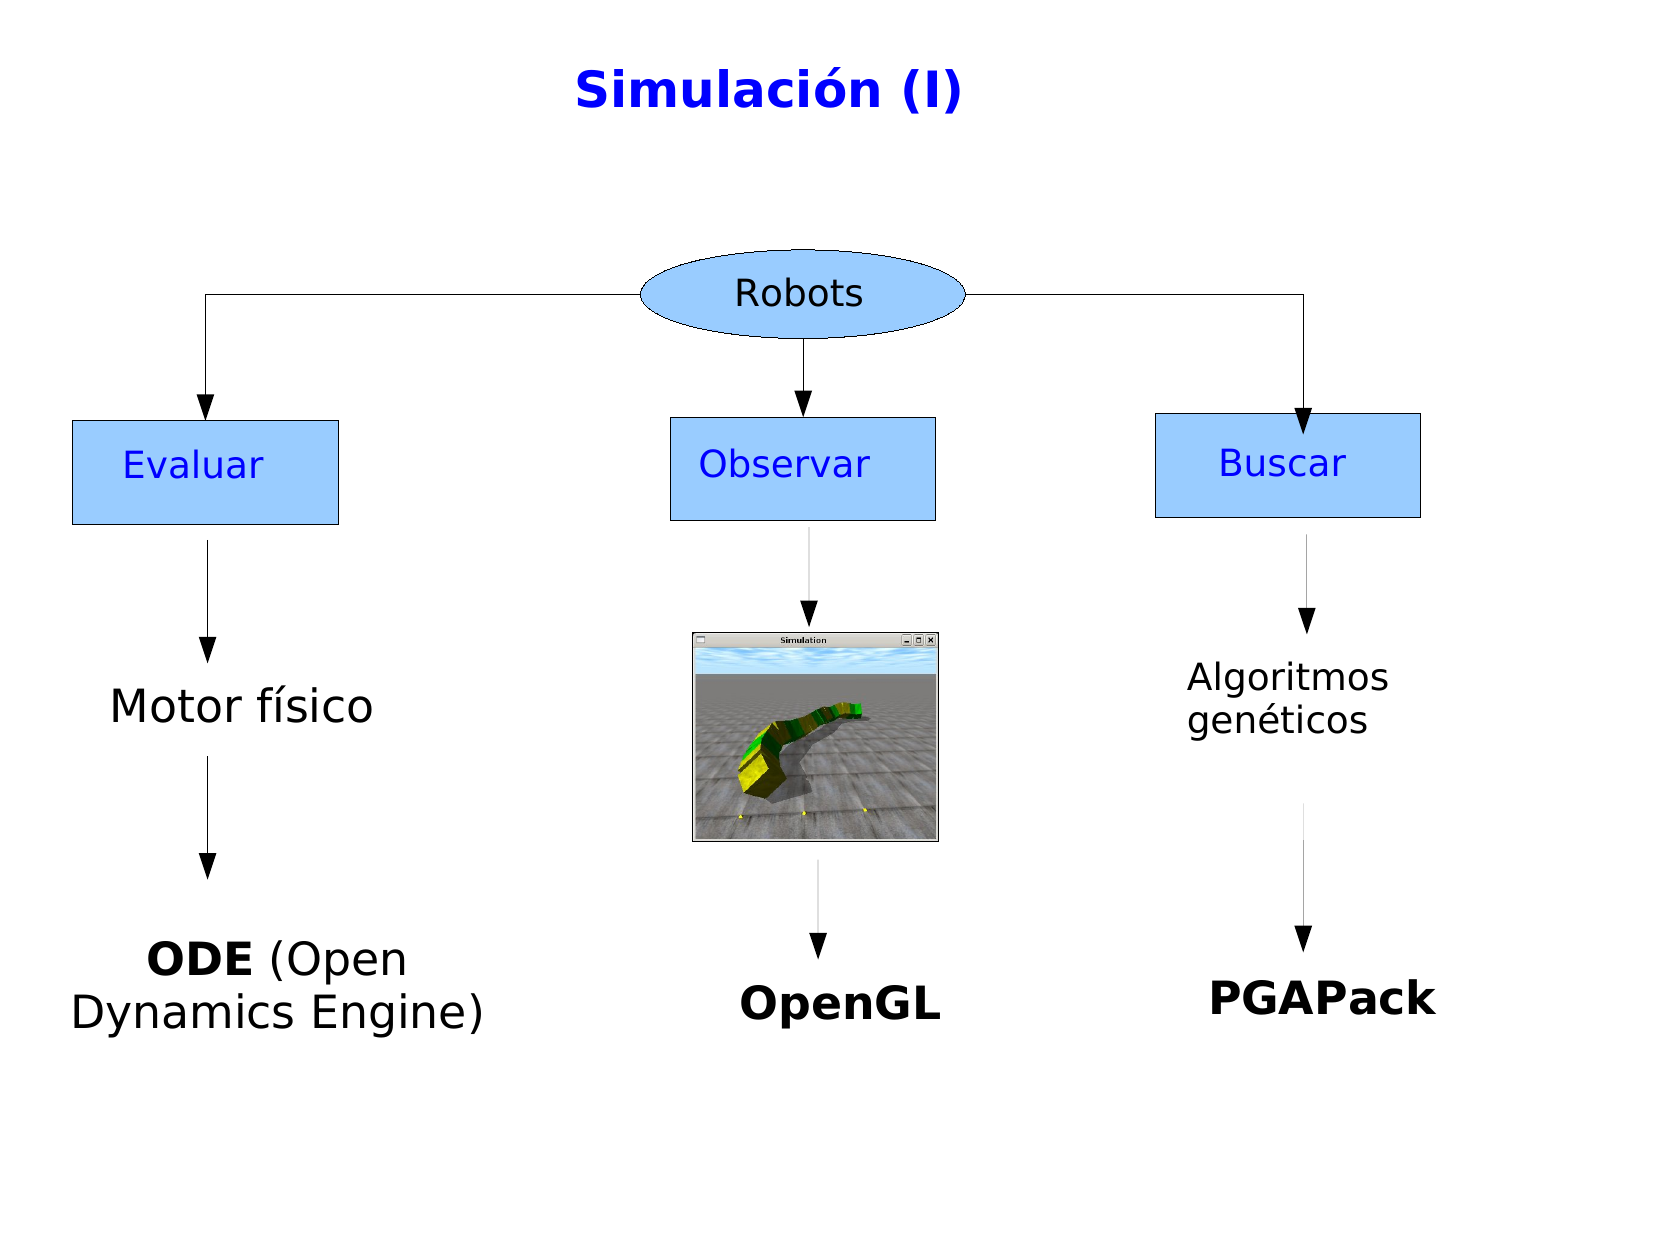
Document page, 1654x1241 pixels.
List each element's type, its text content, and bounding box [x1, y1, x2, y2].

text_box [72, 420, 339, 525]
text_box [670, 417, 936, 521]
text_box [1155, 413, 1421, 518]
text_box Buscar [1203, 434, 1404, 508]
text_box Evaluar [107, 436, 319, 510]
text_box [640, 249, 966, 339]
text_box PGAPack [1193, 965, 1474, 1039]
text_box ODE (Open Dynamics Engine) [44, 925, 511, 1048]
text_box Algoritmos genéticos [1172, 648, 1463, 751]
text_box Robots [719, 264, 877, 323]
text_box OpenGL [724, 969, 1013, 1043]
text_box Simulación (I) [559, 53, 973, 127]
text_box Observar [683, 435, 924, 509]
picture [692, 632, 939, 842]
text_box Motor físico [51, 672, 435, 768]
